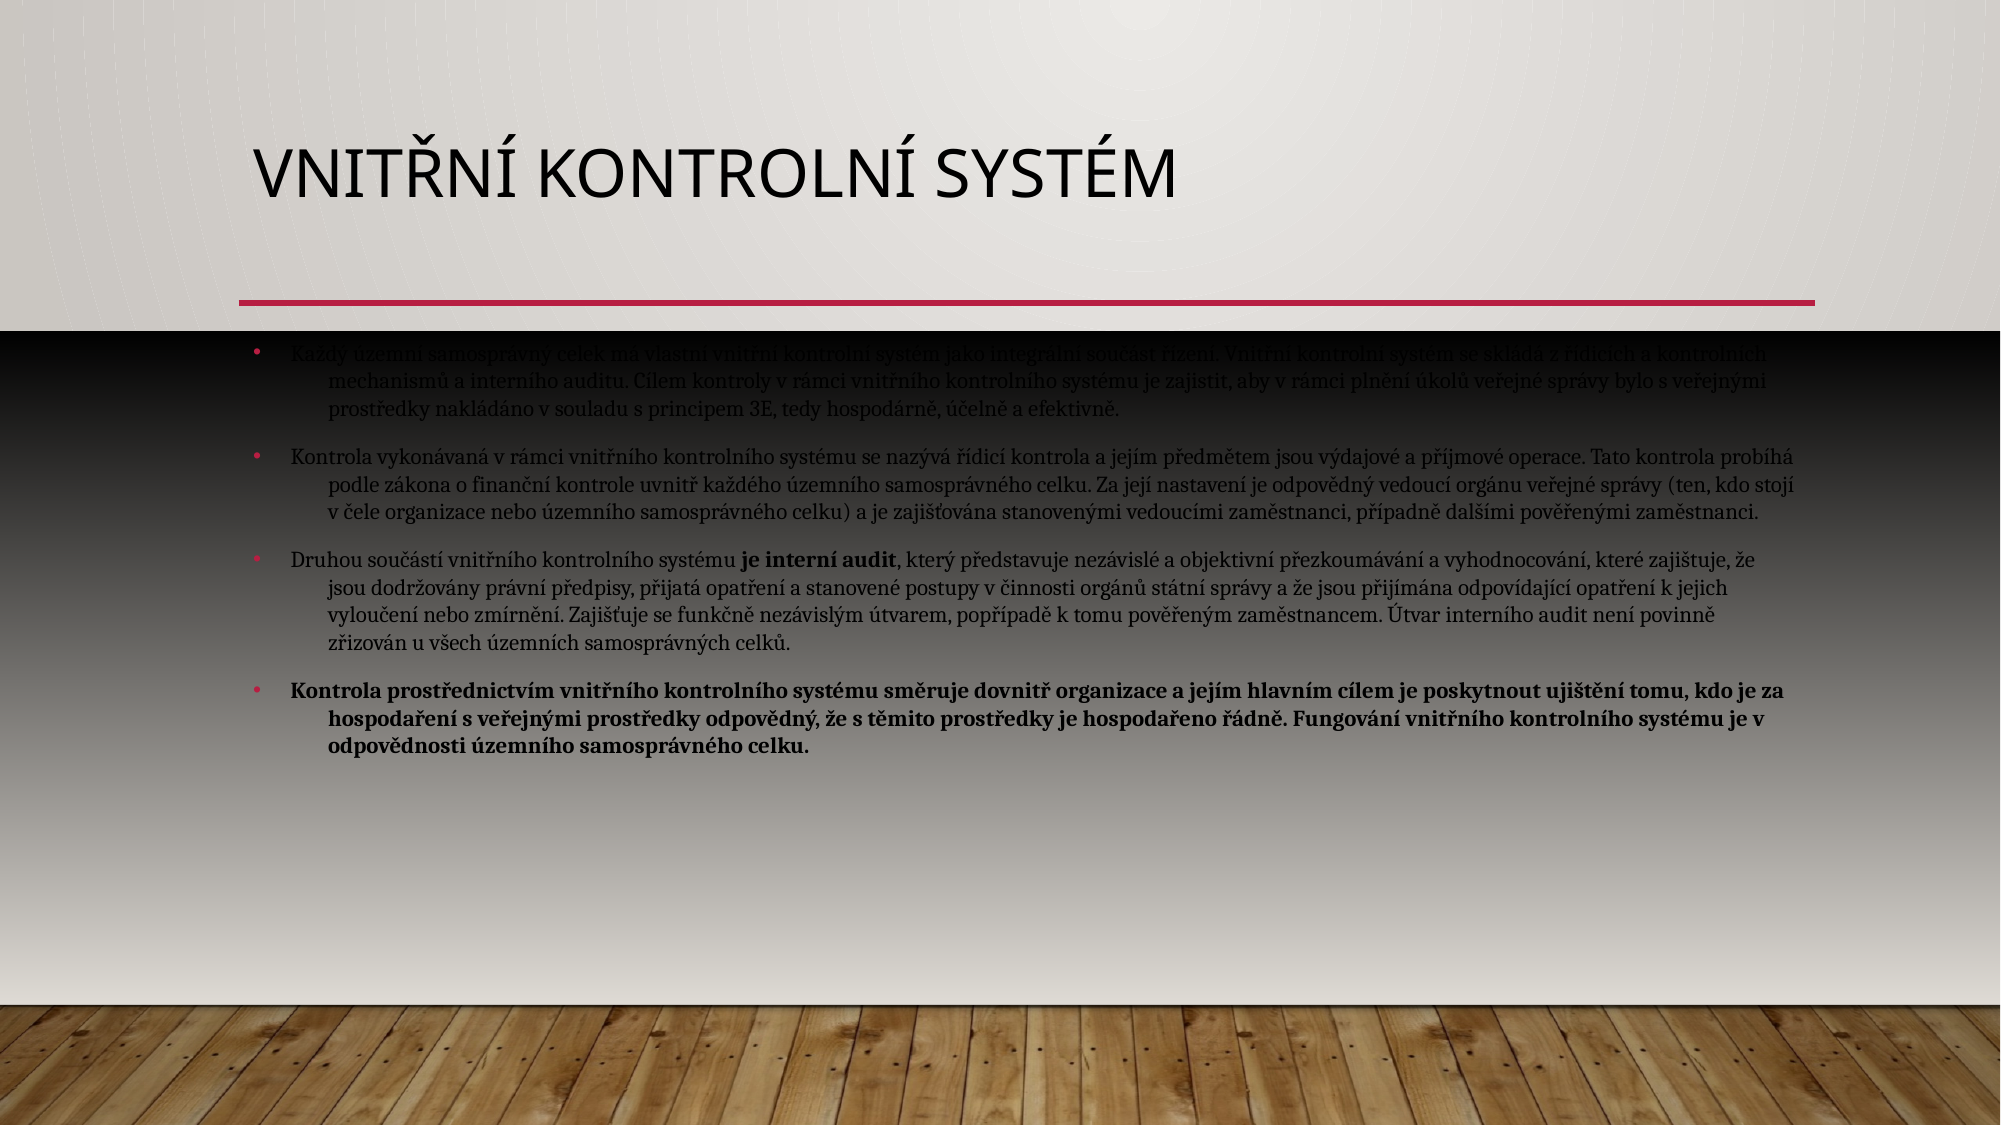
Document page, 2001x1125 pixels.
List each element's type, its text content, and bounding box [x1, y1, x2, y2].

title Vnitřní kontrolní systém [238, 131, 1814, 305]
list Každý územní samosprávný celek má vlastní vnitřní kontrolní systém jako integrální součást řízení. Vnitřní kontrolní systém se skládá z řídicích a kontrolních mechanismů a interního auditu. Cílem kontroly v rámci vnitřního kontrolního systému je zajistit, aby v rámci plnění úkolů veřejné správy bylo s veřejnými prostředky nakládáno v souladu s principem 3E, tedy hospodárně, účelně a efektivně. Kontrola vykonávaná v rámci vnitřního kontrolního systému se nazývá řídicí kontrola a jejím předmětem jsou výdajové a příjmové operace. Tato kontrola probíhá podle zákona o finanční kontrole uvnitř každého územního samosprávného celku. Za její nastavení je odpovědný vedoucí orgánu veřejné správy (ten, kdo stojí v čele organizace nebo územního samosprávného celku) a je zajišťována stanovenými vedoucími zaměstnanci, případně dalšími pověřenými zaměstnanci. Druhou součástí vnitřního kontrolního systému je interní audit, který představuje nezávislé a objektivní přezkoumávání a vyhodnocování, které zajištuje, že jsou dodržovány právní předpisy, přijatá opatření a stanovené postupy v činnosti orgánů státní správy a že jsou přijímána odpovídající opatření k jejich vyloučení nebo zmírnění. Zajišťuje se funkčně nezávislým útvarem, popřípadě k tomu pověřeným zaměstnancem. Útvar interního audit není povinně zřizován u všech územních samosprávných celků. Kontrola prostřednictvím vnitřního kontrolního systému směruje dovnitř organizace a jejím hlavním cílem je poskytnout ujištění tomu, kdo je za hospodaření s veřejnými prostředky odpovědný, že s těmito prostředky je hospodařeno řádně. Fungování vnitřního kontrolního systému je v odpovědnosti územního samosprávného celku. [238, 330, 1814, 897]
